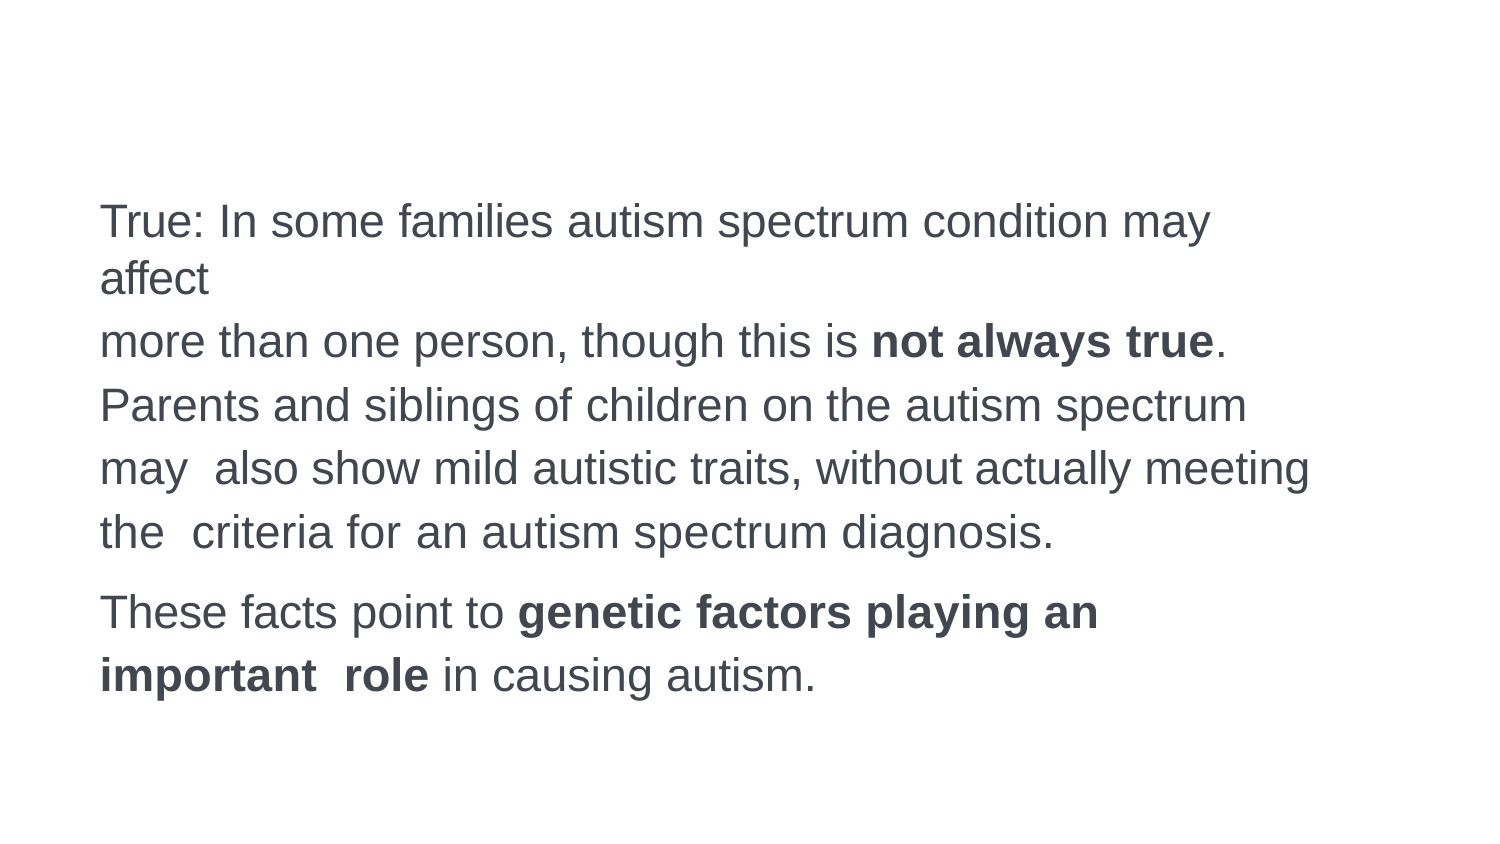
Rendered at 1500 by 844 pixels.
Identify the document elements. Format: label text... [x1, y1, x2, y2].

text_box True: In some families autism spectrum condition may affect more than one person, though this is not always true. Parents and siblings of children on the autism spectrum may also show mild autistic traits, without actually meeting the criteria for an autism spectrum diagnosis. These facts point to genetic factors playing an important role in causing autism. [97, 181, 1330, 647]
